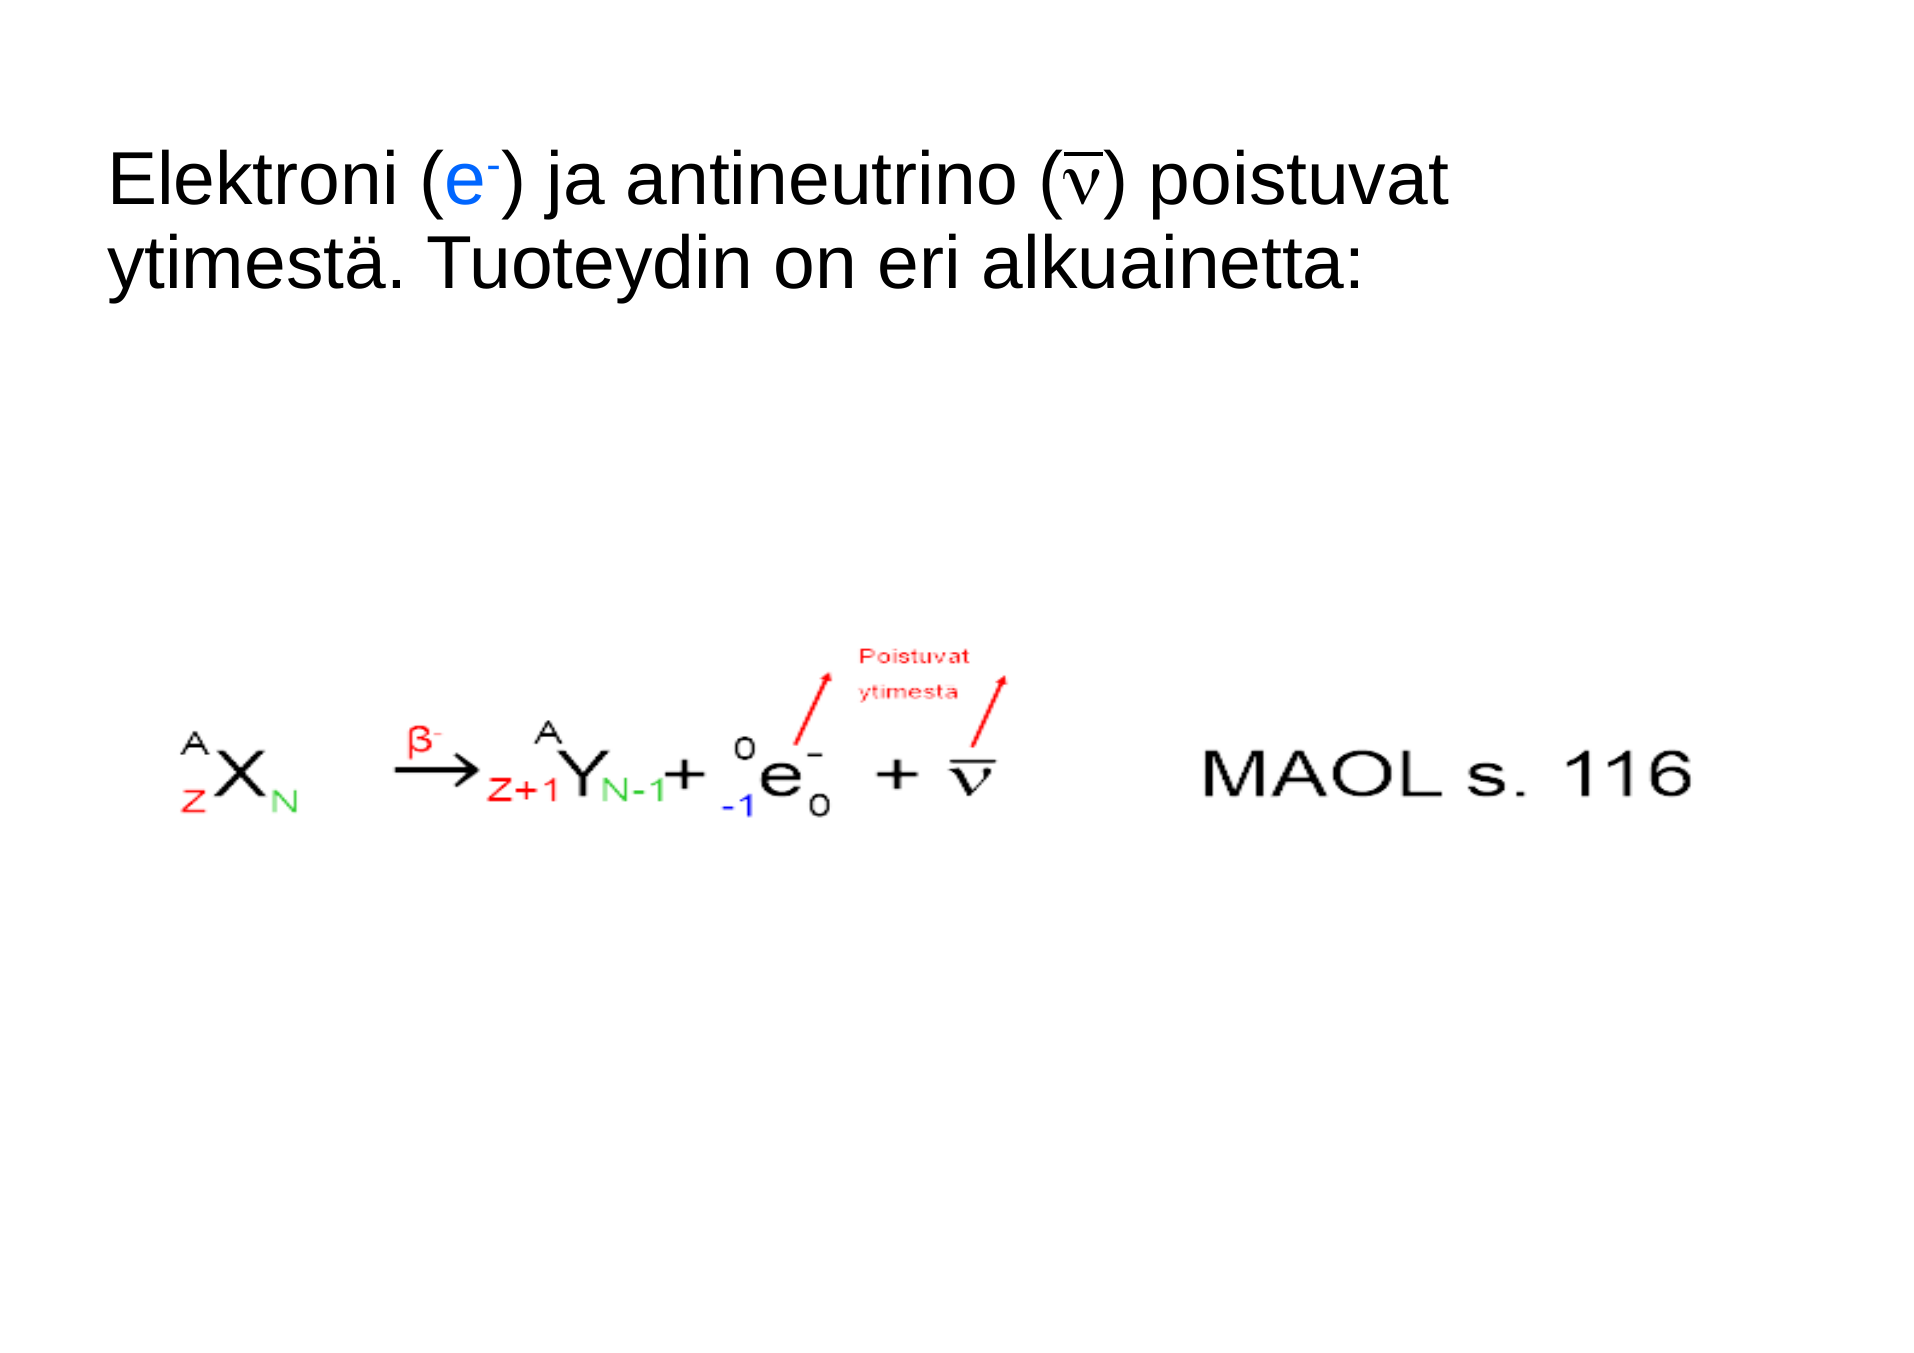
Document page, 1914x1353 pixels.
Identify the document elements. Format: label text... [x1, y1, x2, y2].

picture [109, 547, 1768, 863]
text_box Elektroni (e-) ja antineutrino (n) poistuvat ytimestä. Tuoteydin on eri alkuainetta: [92, 128, 1764, 420]
